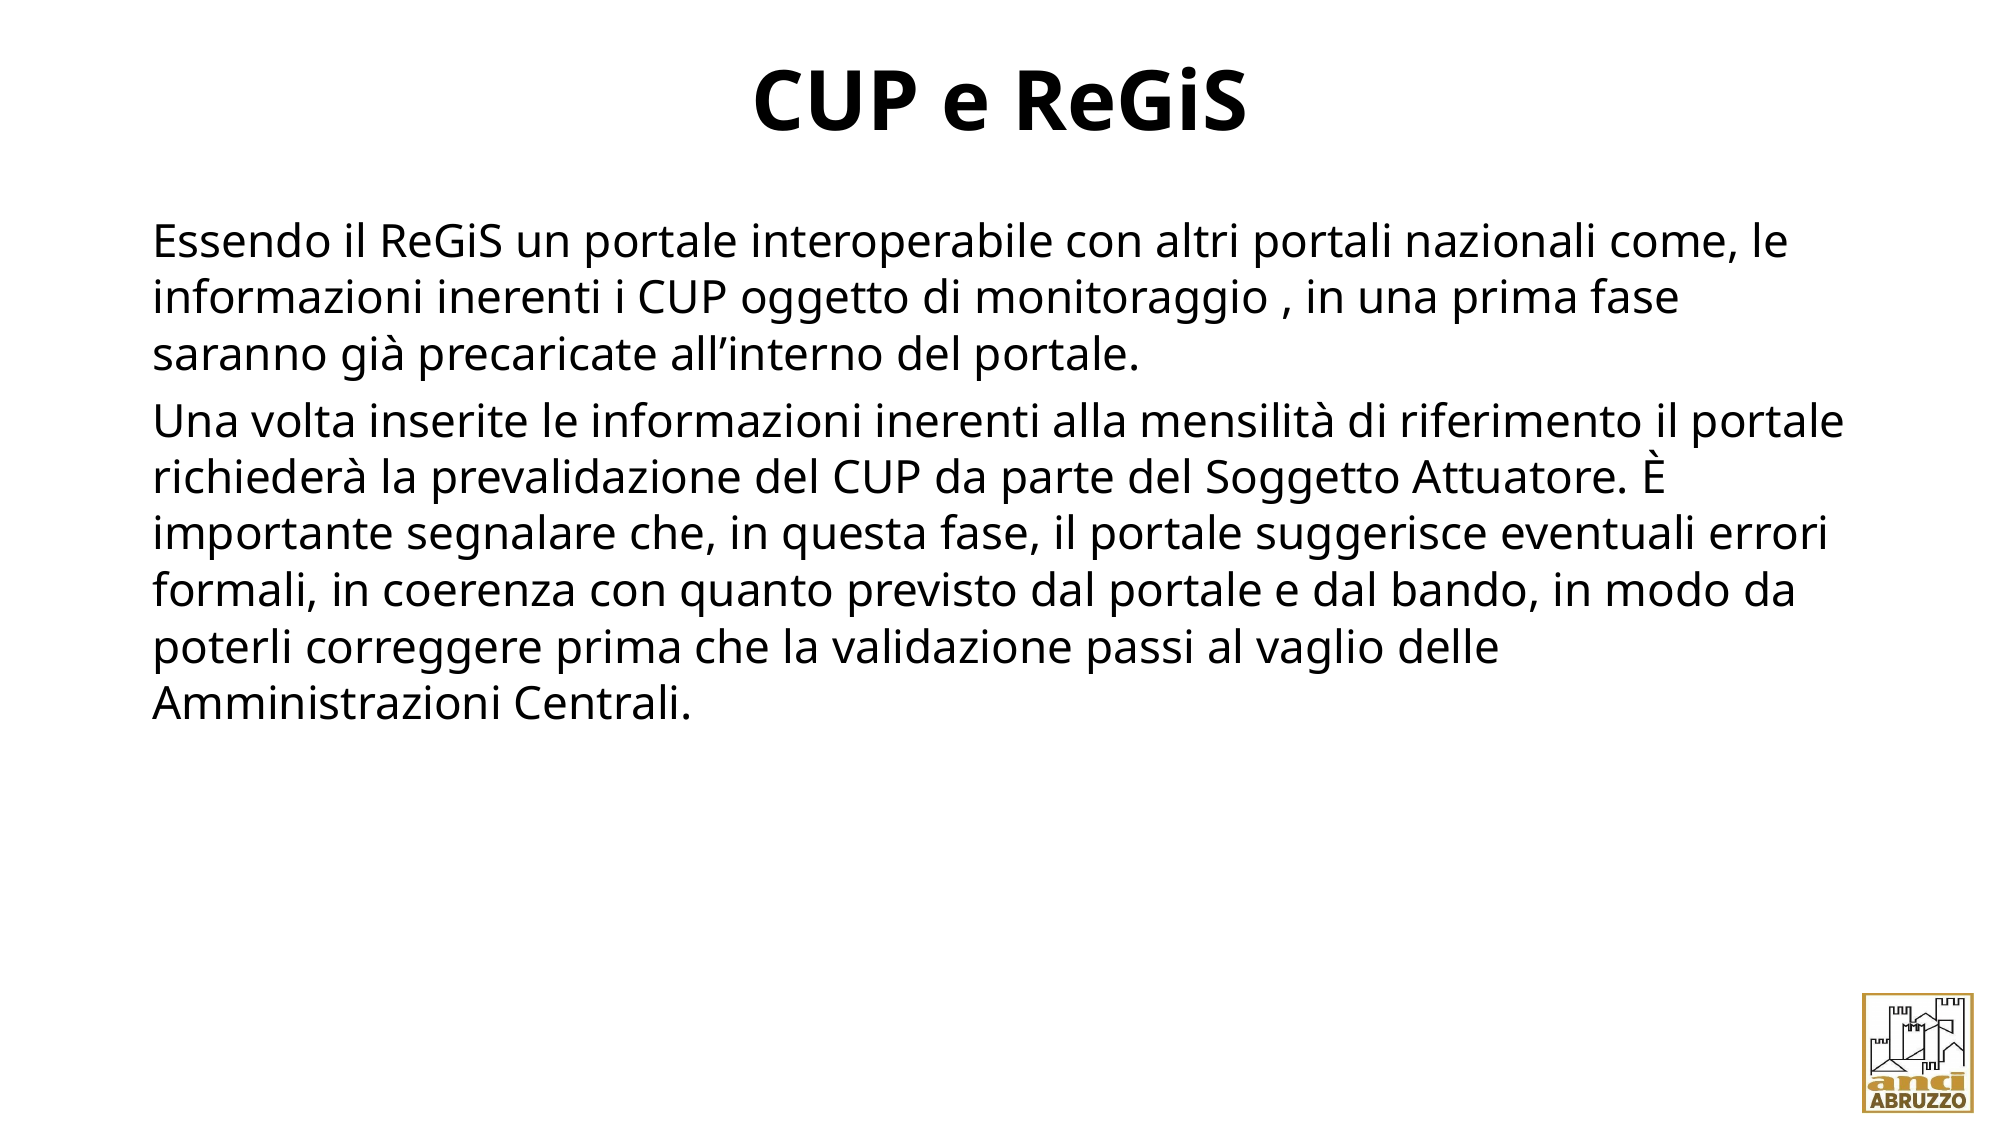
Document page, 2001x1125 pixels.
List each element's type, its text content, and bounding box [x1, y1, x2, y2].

list Essendo il ReGiS un portale interoperabile con altri portali nazionali come, le informazioni inerenti i CUP oggetto di monitoraggio , in una prima fase saranno già precaricate all’interno del portale. Una volta inserite le informazioni inerenti alla mensilità di riferimento il portale richiederà la prevalidazione del CUP da parte del Soggetto Attuatore. È importante segnalare che, in questa fase, il portale suggerisce eventuali errori formali, in coerenza con quanto previsto dal portale e dal bando, in modo da poterli correggere prima che la validazione passi al vaglio delle Amministrazioni Centrali. [137, 202, 1863, 1014]
title CUP e ReGiS [338, 45, 1662, 202]
